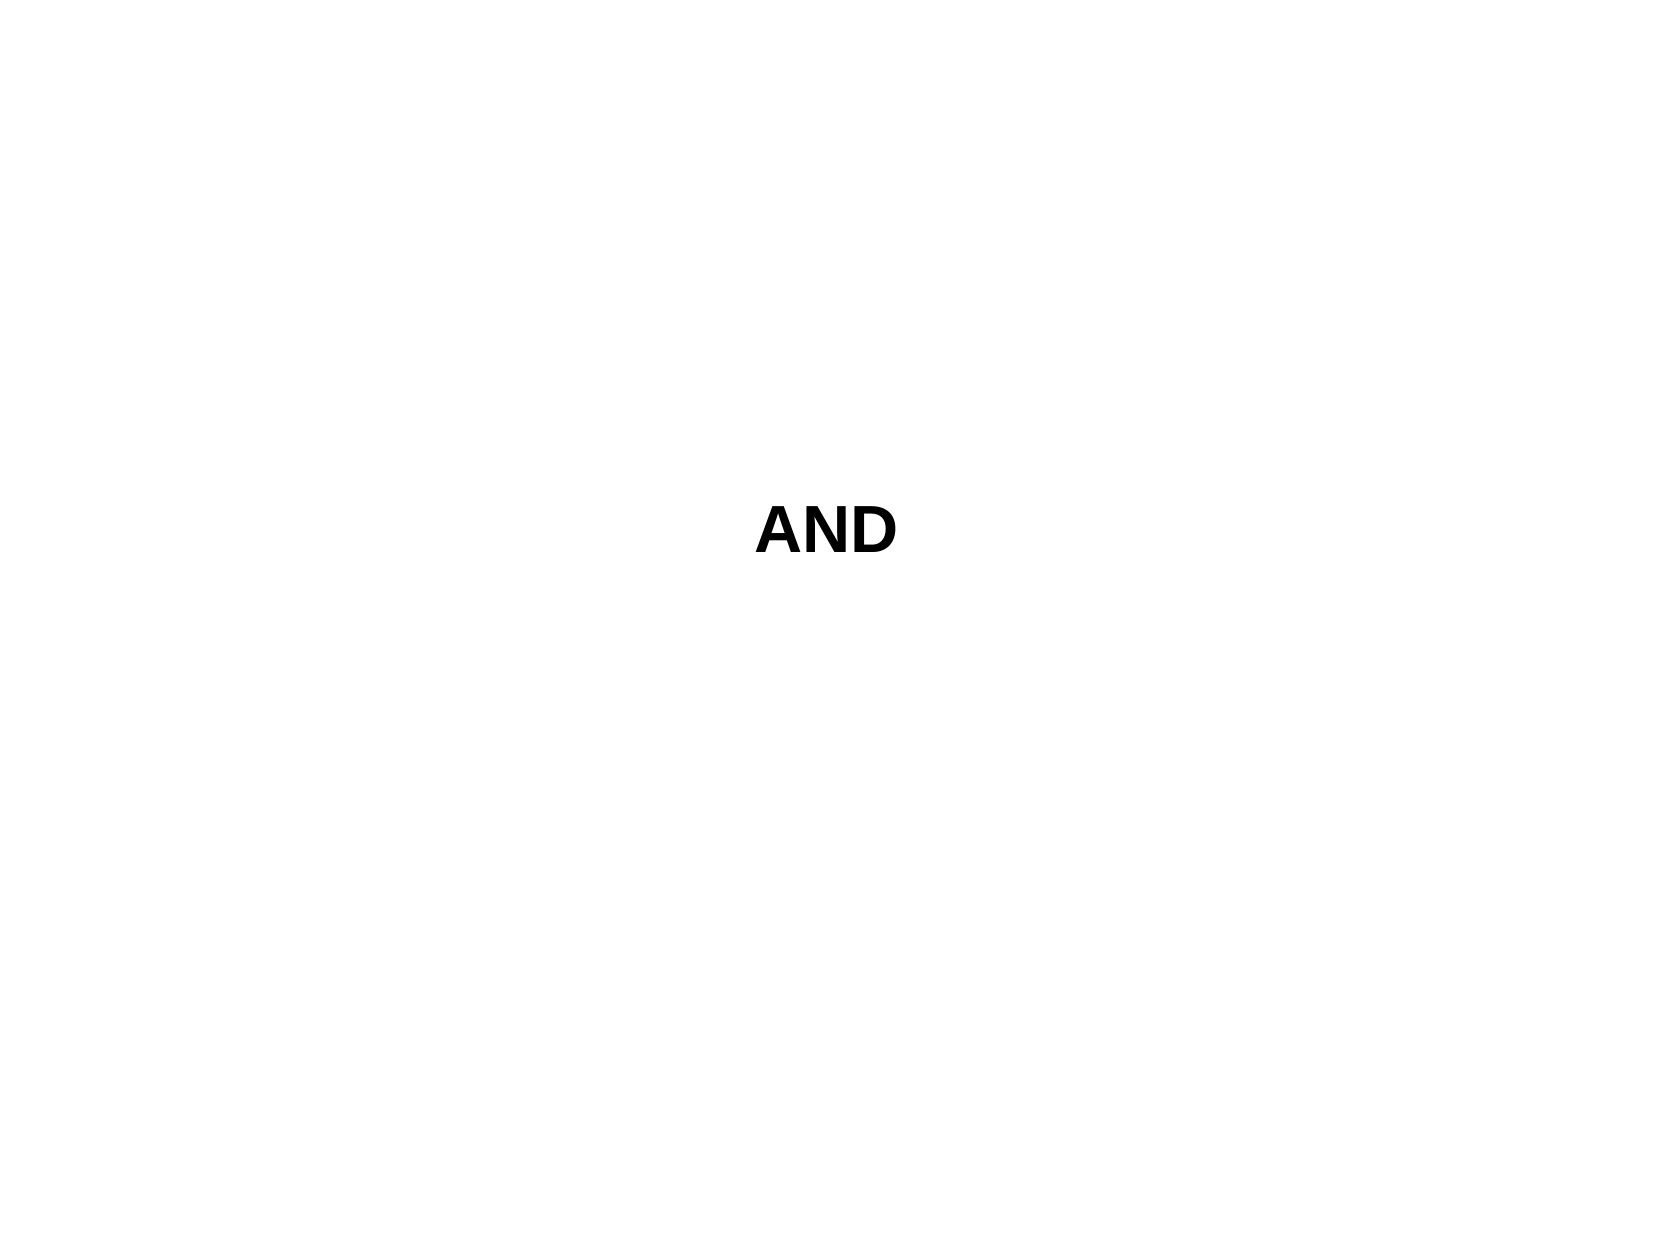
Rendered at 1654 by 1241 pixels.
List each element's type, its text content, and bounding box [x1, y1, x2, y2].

subtitle AND [82, 49, 1571, 1010]
